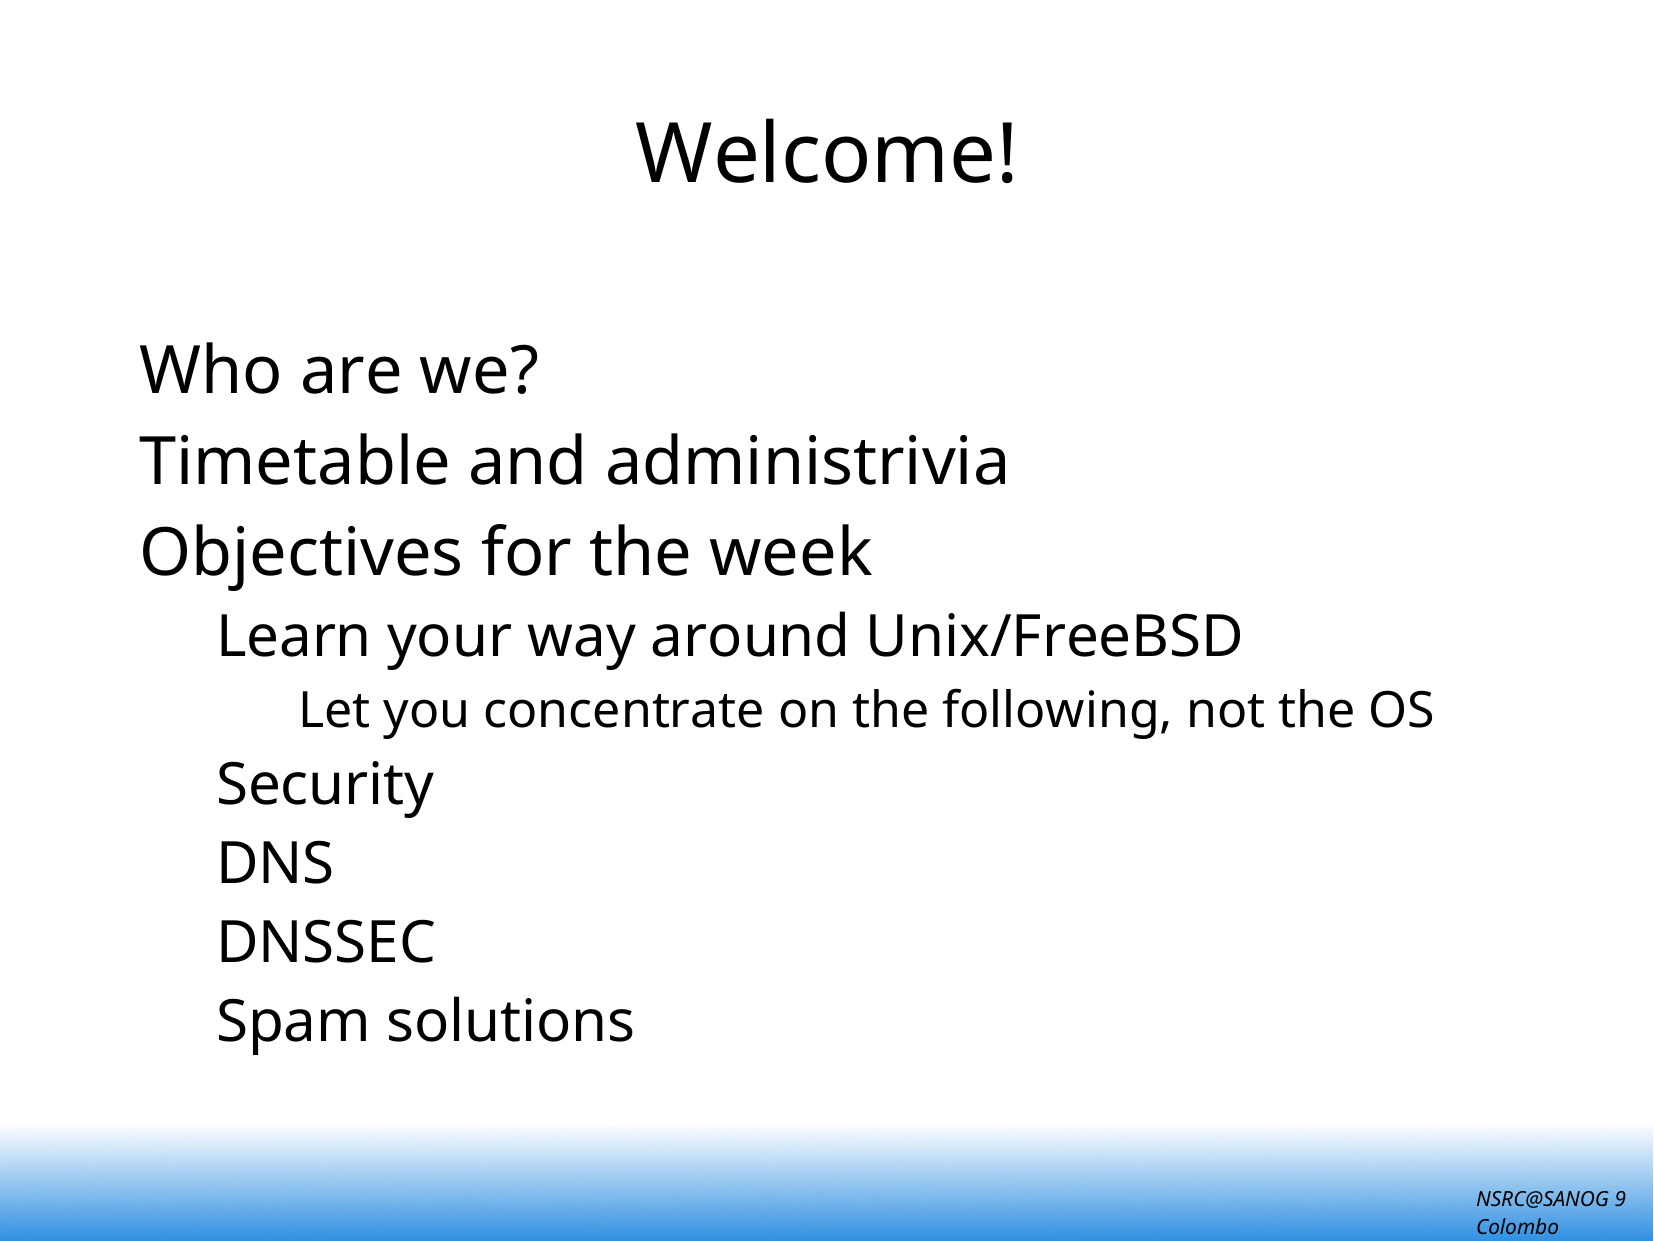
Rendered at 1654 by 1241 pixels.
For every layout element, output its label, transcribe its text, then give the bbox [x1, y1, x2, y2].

list Who are we? Timetable and administrivia Objectives for the week Learn your way around Unix/FreeBSD Let you concentrate on the following, not the OS Security DNS DNSSEC Spam solutions [121, 322, 1561, 1133]
title Welcome! [121, 46, 1534, 254]
picture [0, 1122, 1653, 1241]
